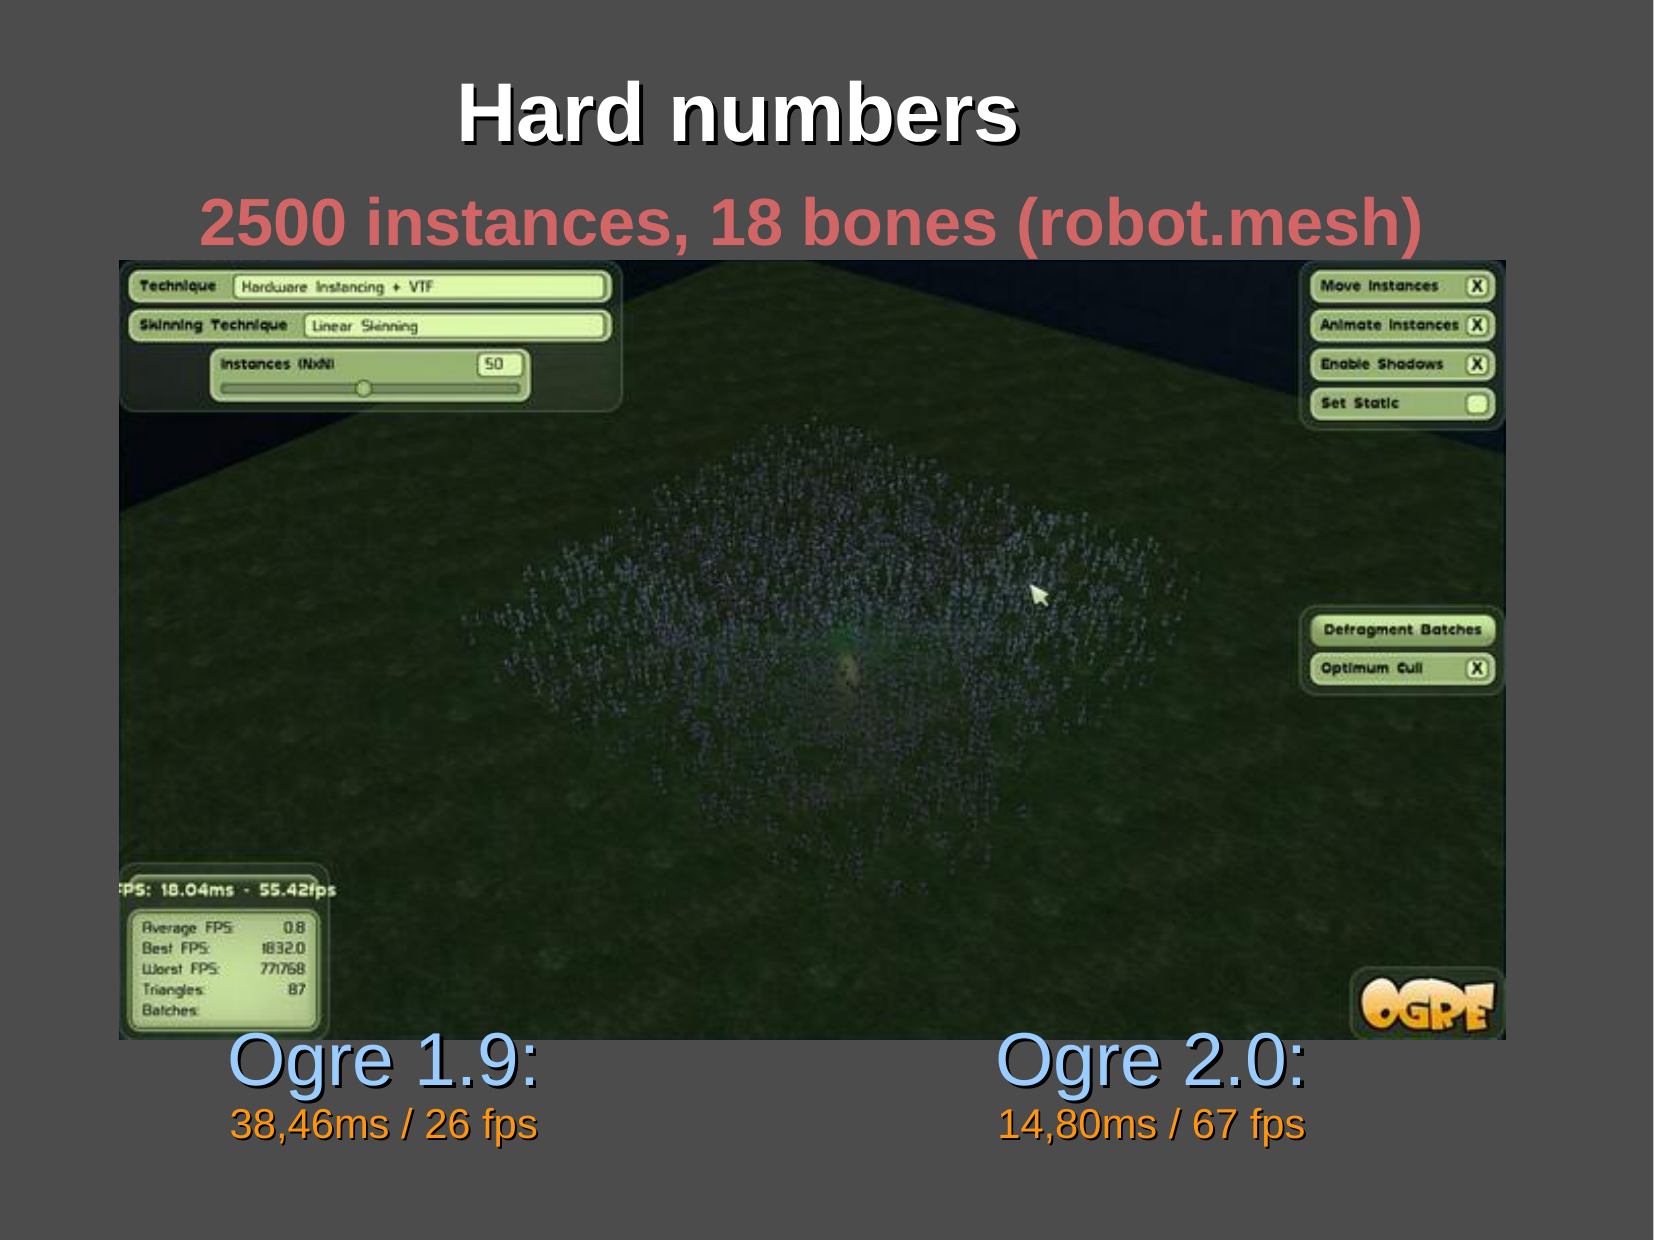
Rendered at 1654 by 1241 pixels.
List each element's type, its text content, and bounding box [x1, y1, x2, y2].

text_box Ogre 1.9: 38,46ms / 26 fps [118, 1009, 650, 1158]
text_box Hard numbers [369, 59, 1108, 168]
text_box Ogre 2.0: 14,80ms / 67 fps [885, 1009, 1418, 1158]
text_box 2500 instances, 18 bones (robot.mesh) [59, 177, 1565, 267]
picture [119, 267, 1506, 1040]
